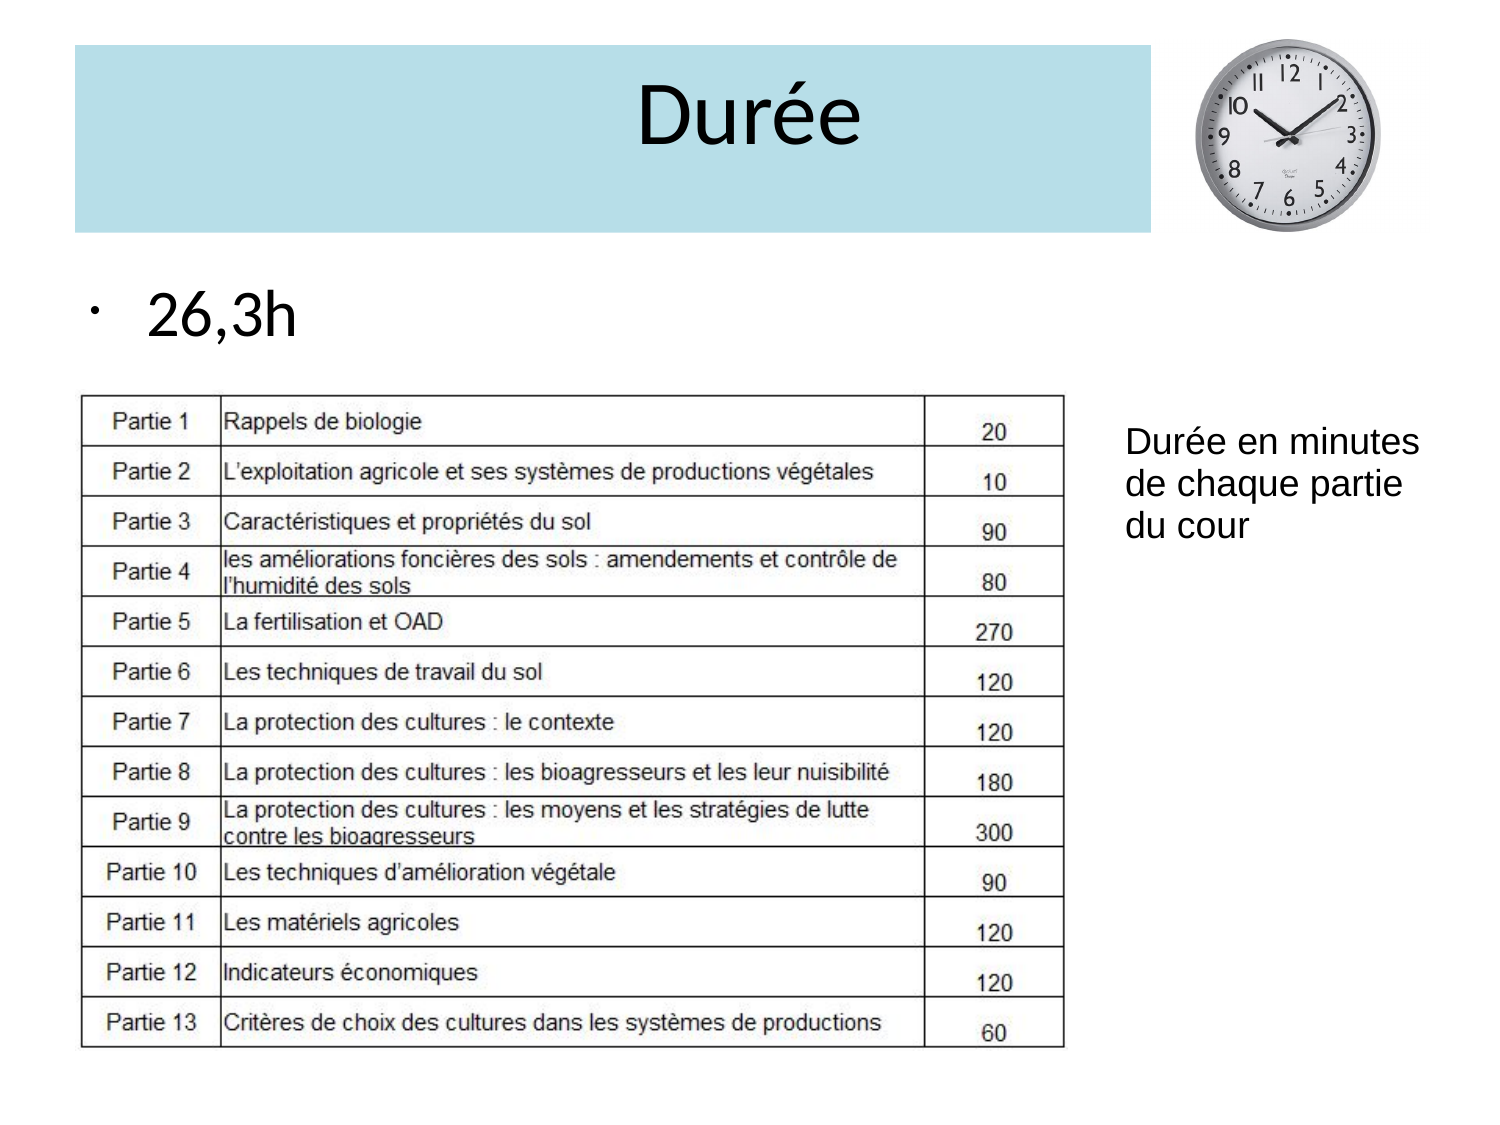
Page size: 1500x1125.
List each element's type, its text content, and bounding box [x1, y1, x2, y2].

picture [75, 389, 1068, 1051]
text_box Durée en minutes de chaque partie du cour [1110, 413, 1453, 555]
list 26,3h [75, 262, 1425, 1005]
title Durée [75, 45, 1151, 233]
picture [1151, 39, 1430, 233]
